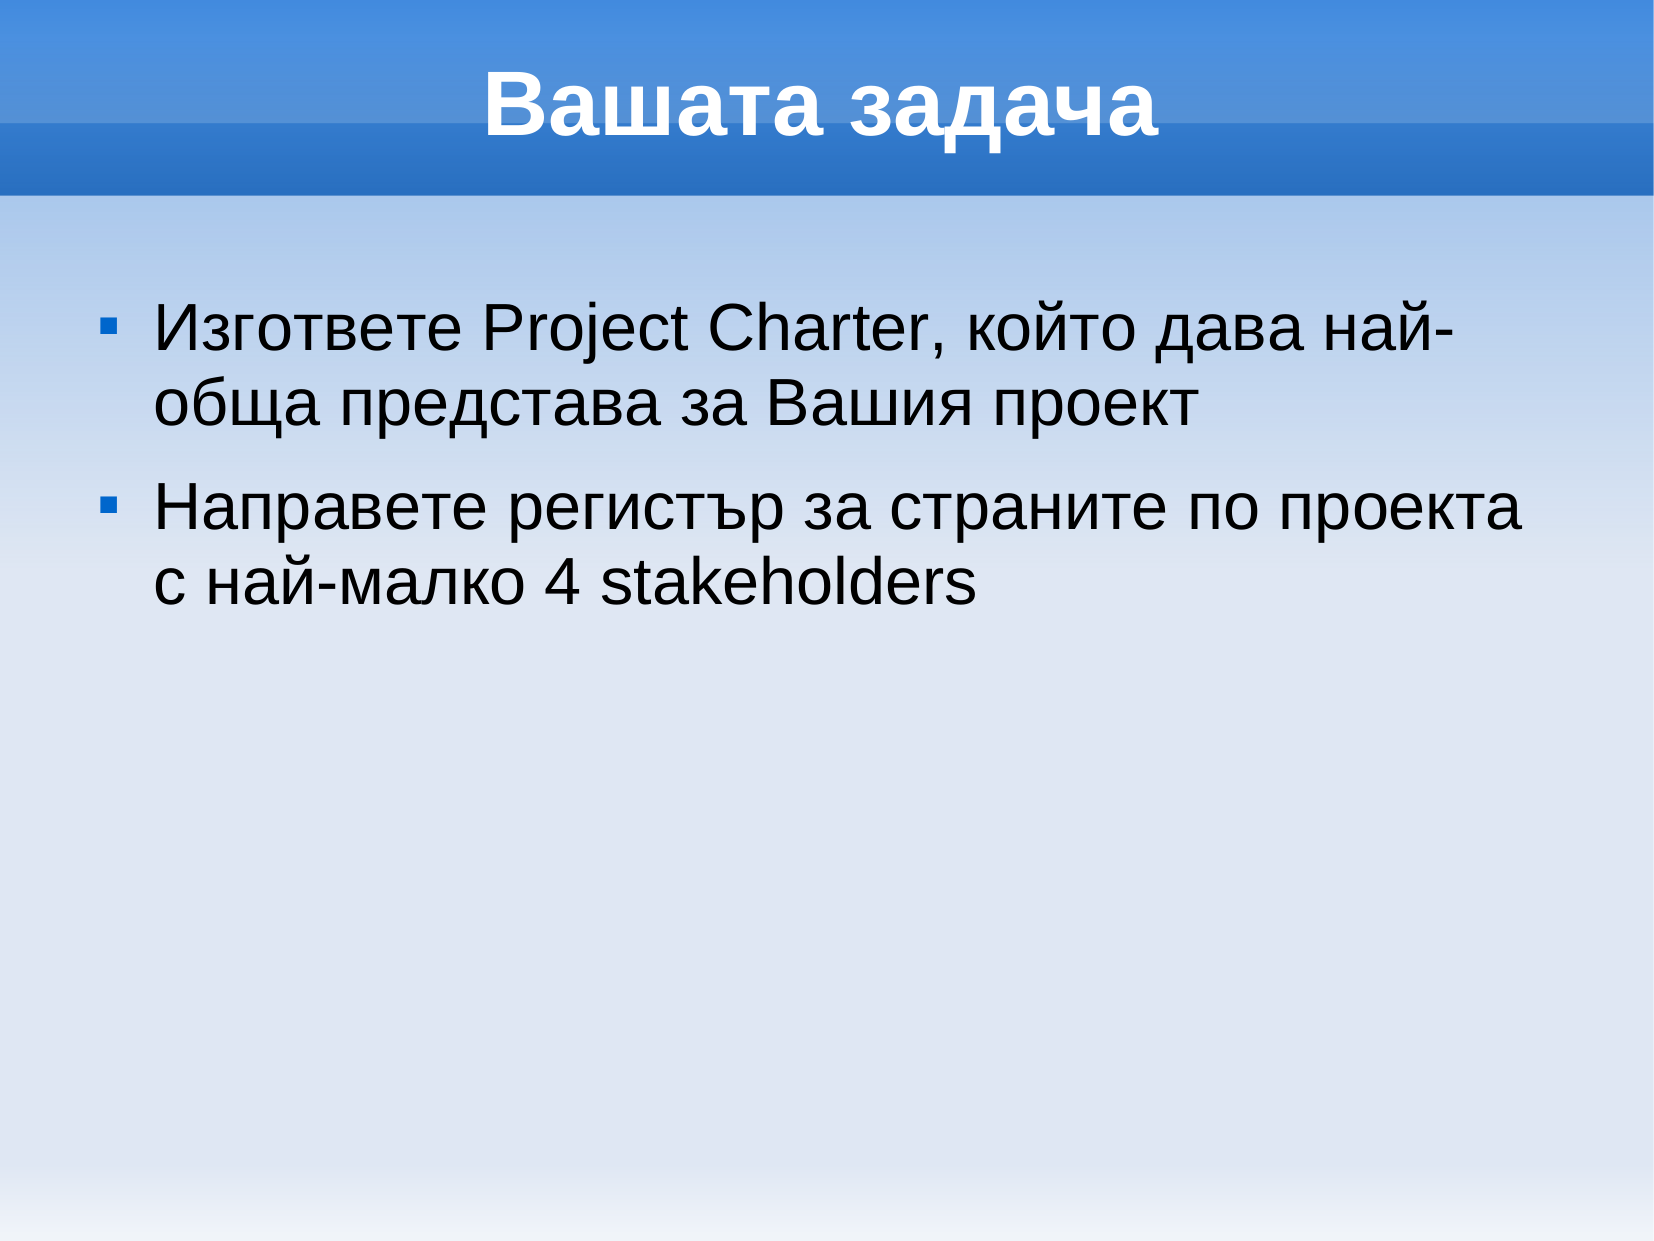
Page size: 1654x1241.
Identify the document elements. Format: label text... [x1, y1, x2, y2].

title Вашата задача [76, 7, 1565, 200]
list Изгответе Project Charter, който дава най-обща представа за Вашия проект Направете регистър за страните по проекта с най-малко 4 stakeholders [82, 290, 1571, 1094]
picture [0, 0, 1654, 1241]
